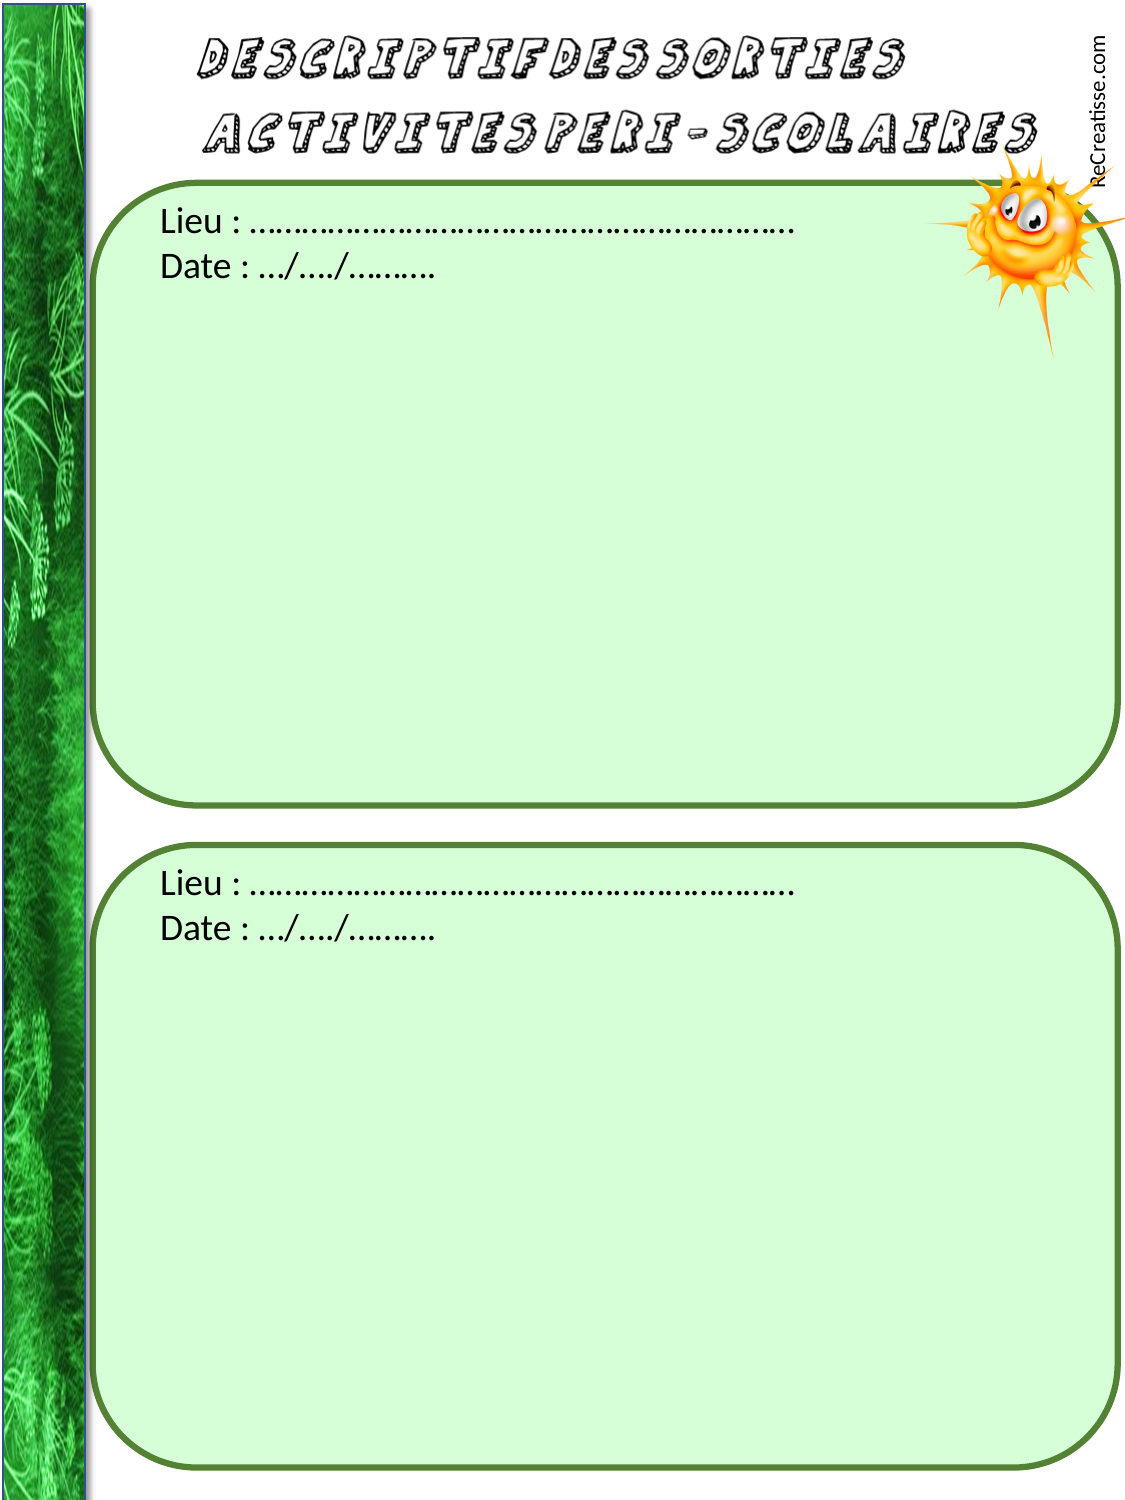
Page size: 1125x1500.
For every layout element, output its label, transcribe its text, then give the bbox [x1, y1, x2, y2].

text_box [99, 844, 1118, 1468]
picture [154, 0, 1125, 361]
text_box Lieu : ……………………………………………………… Date : …/…./………. [145, 851, 811, 956]
text_box [99, 196, 1118, 806]
picture [0, 0, 99, 1500]
text_box Lieu : ……………………………………………………… Date : …/…./………. [145, 189, 811, 294]
text_box ReCreatisse.com [1092, 20, 1117, 143]
